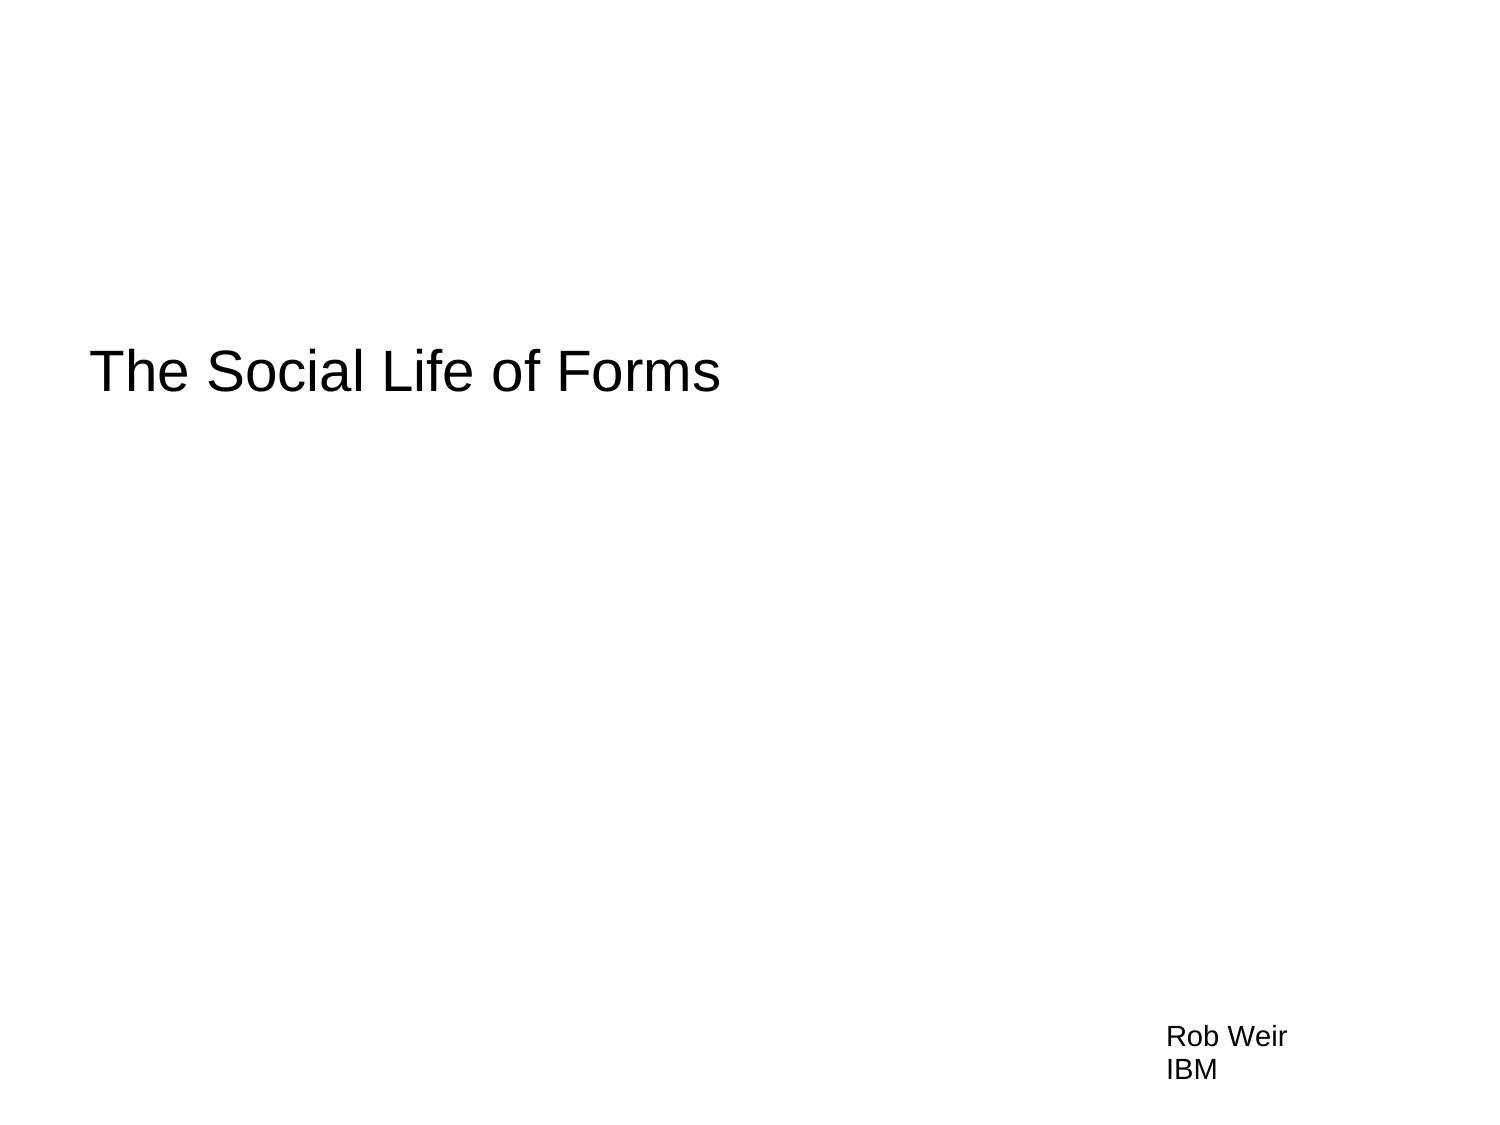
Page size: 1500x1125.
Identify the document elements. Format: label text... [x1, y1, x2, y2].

title The Social Life of Forms [75, 337, 1351, 526]
subtitle Rob Weir IBM [1075, 1012, 1463, 1094]
